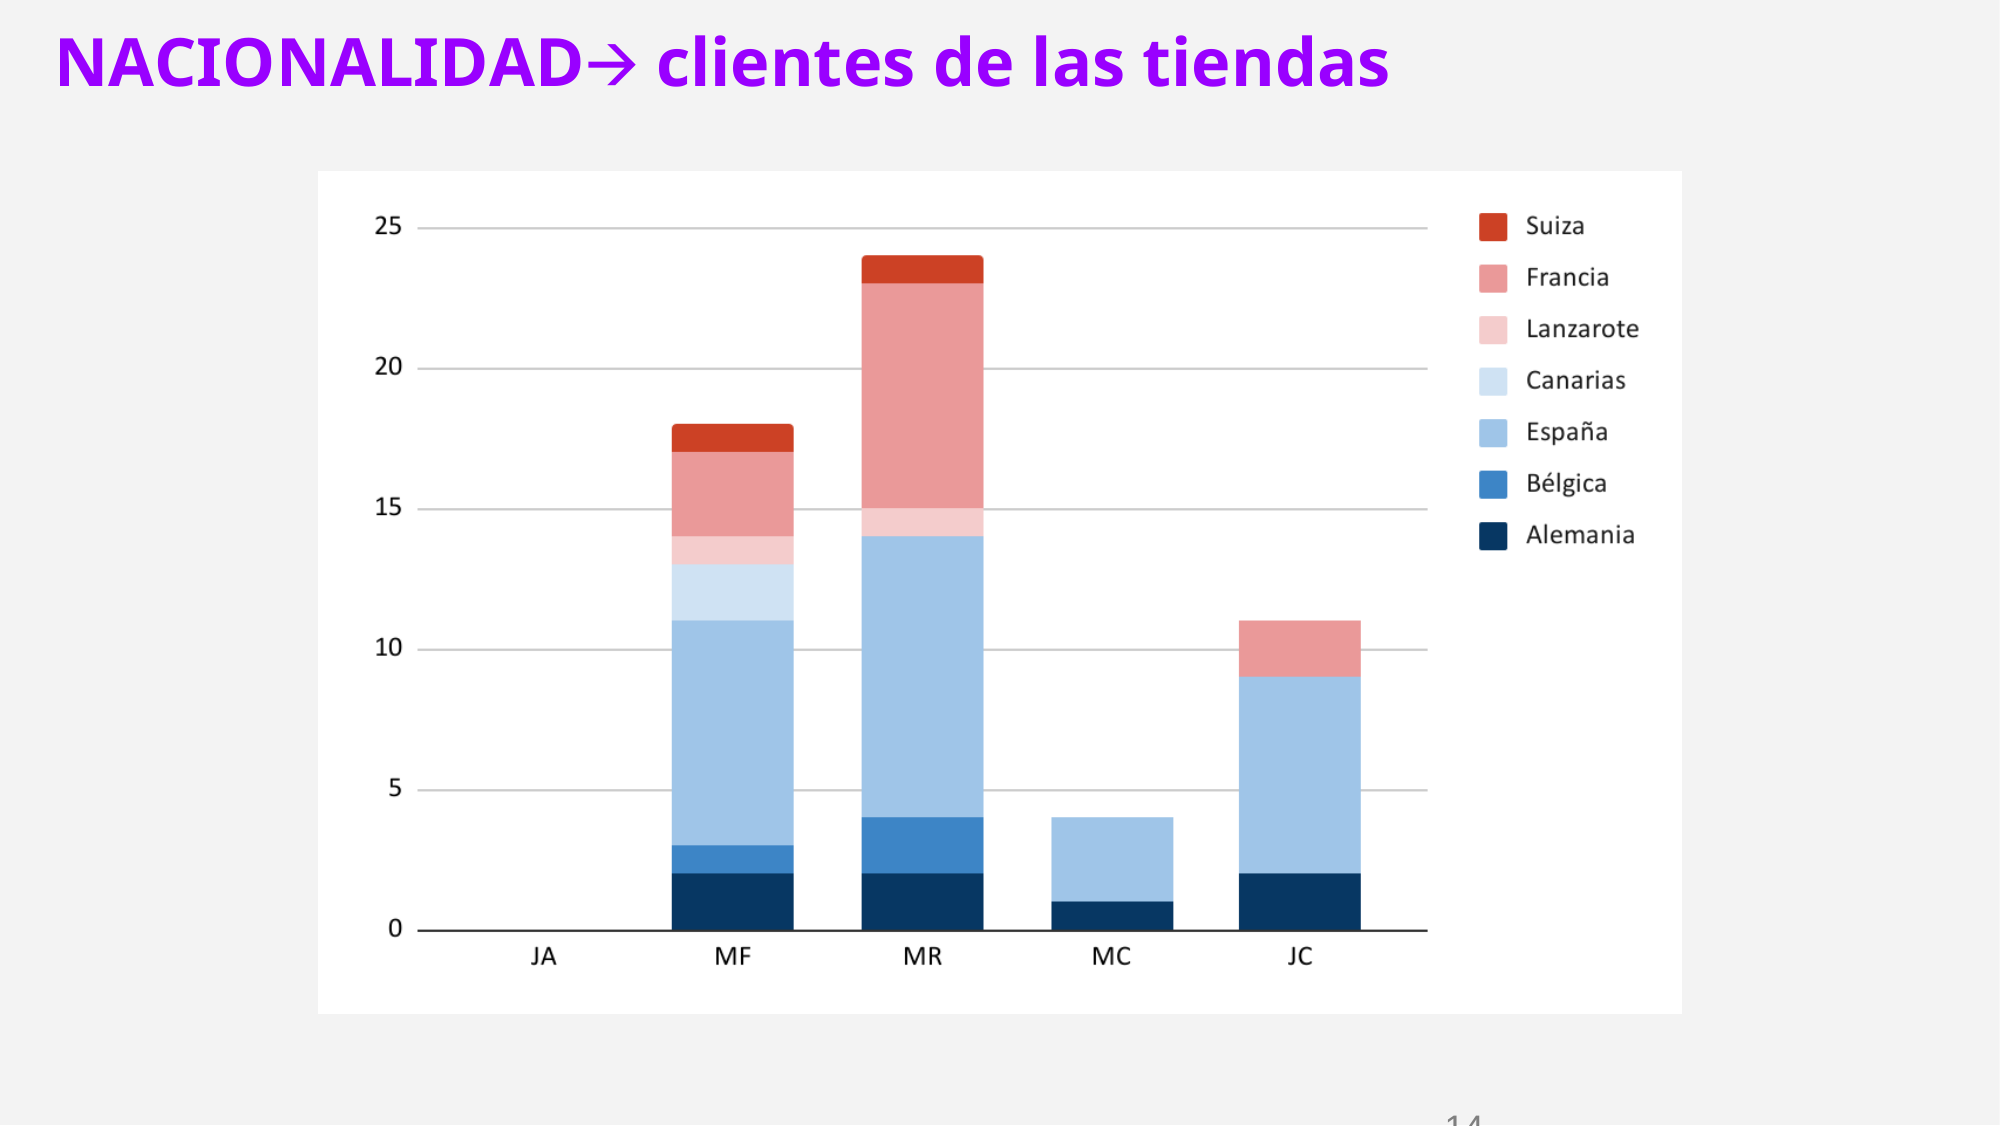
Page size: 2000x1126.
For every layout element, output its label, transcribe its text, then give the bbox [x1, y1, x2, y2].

picture [318, 171, 1682, 1014]
text_box NACIONALIDAD🡪 clientes de las tiendas [54, 0, 1513, 120]
text_box <número> [1426, 1096, 1894, 1126]
